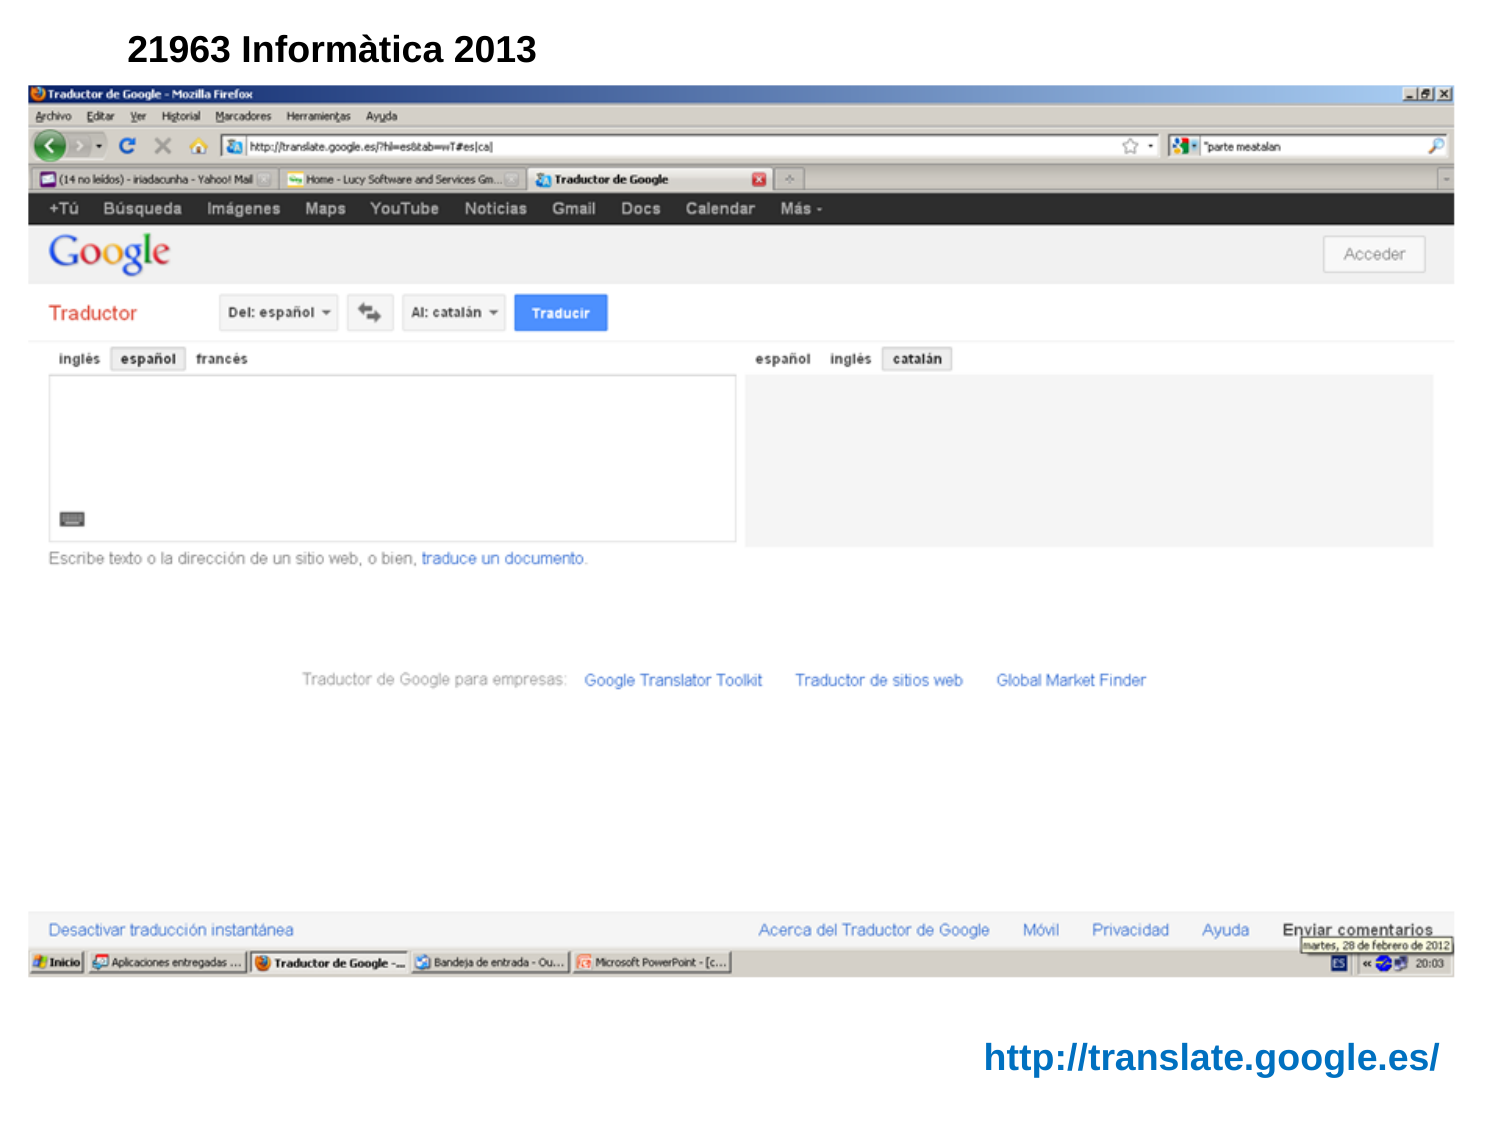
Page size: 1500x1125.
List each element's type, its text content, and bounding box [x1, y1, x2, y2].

text_box 21963 Informàtica 2013 [112, 20, 1388, 85]
text_box [27, 85, 1456, 979]
text_box http://translate.google.es/ [112, 1010, 1456, 1114]
